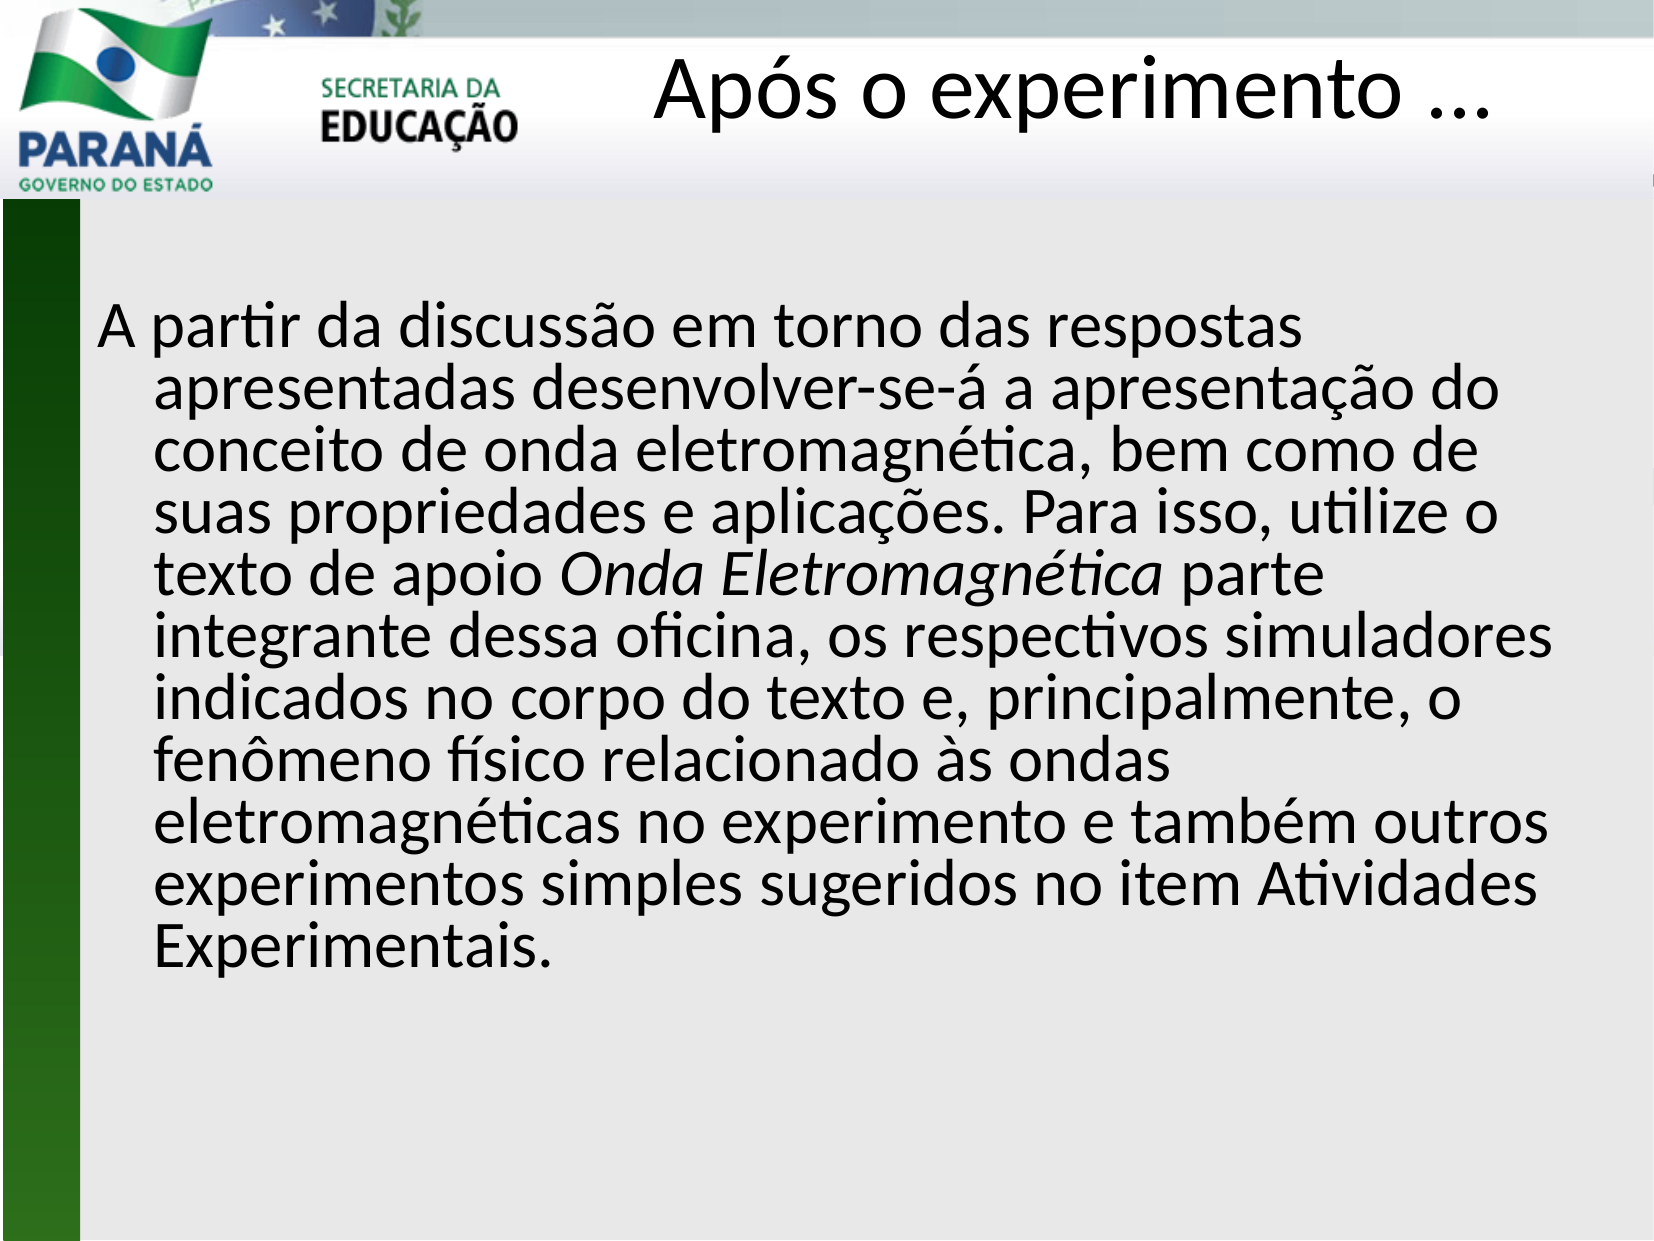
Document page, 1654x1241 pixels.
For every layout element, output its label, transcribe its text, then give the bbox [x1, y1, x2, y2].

picture [0, 0, 1654, 199]
list A partir da discussão em torno das respostas apresentadas desenvolver-se-á a apresentação do conceito de onda eletromagnética, bem como de suas propriedades e aplicações. Para isso, utilize o texto de apoio Onda Eletromagnética parte integrante dessa oficina, os respectivos simuladores indicados no corpo do texto e, principalmente, o fenômeno físico relacionado às ondas eletromagnéticas no experimento e também outros experimentos simples sugeridos no item Atividades Experimentais. [82, 290, 1630, 1211]
title Após o experimento ... [531, 42, 1619, 263]
